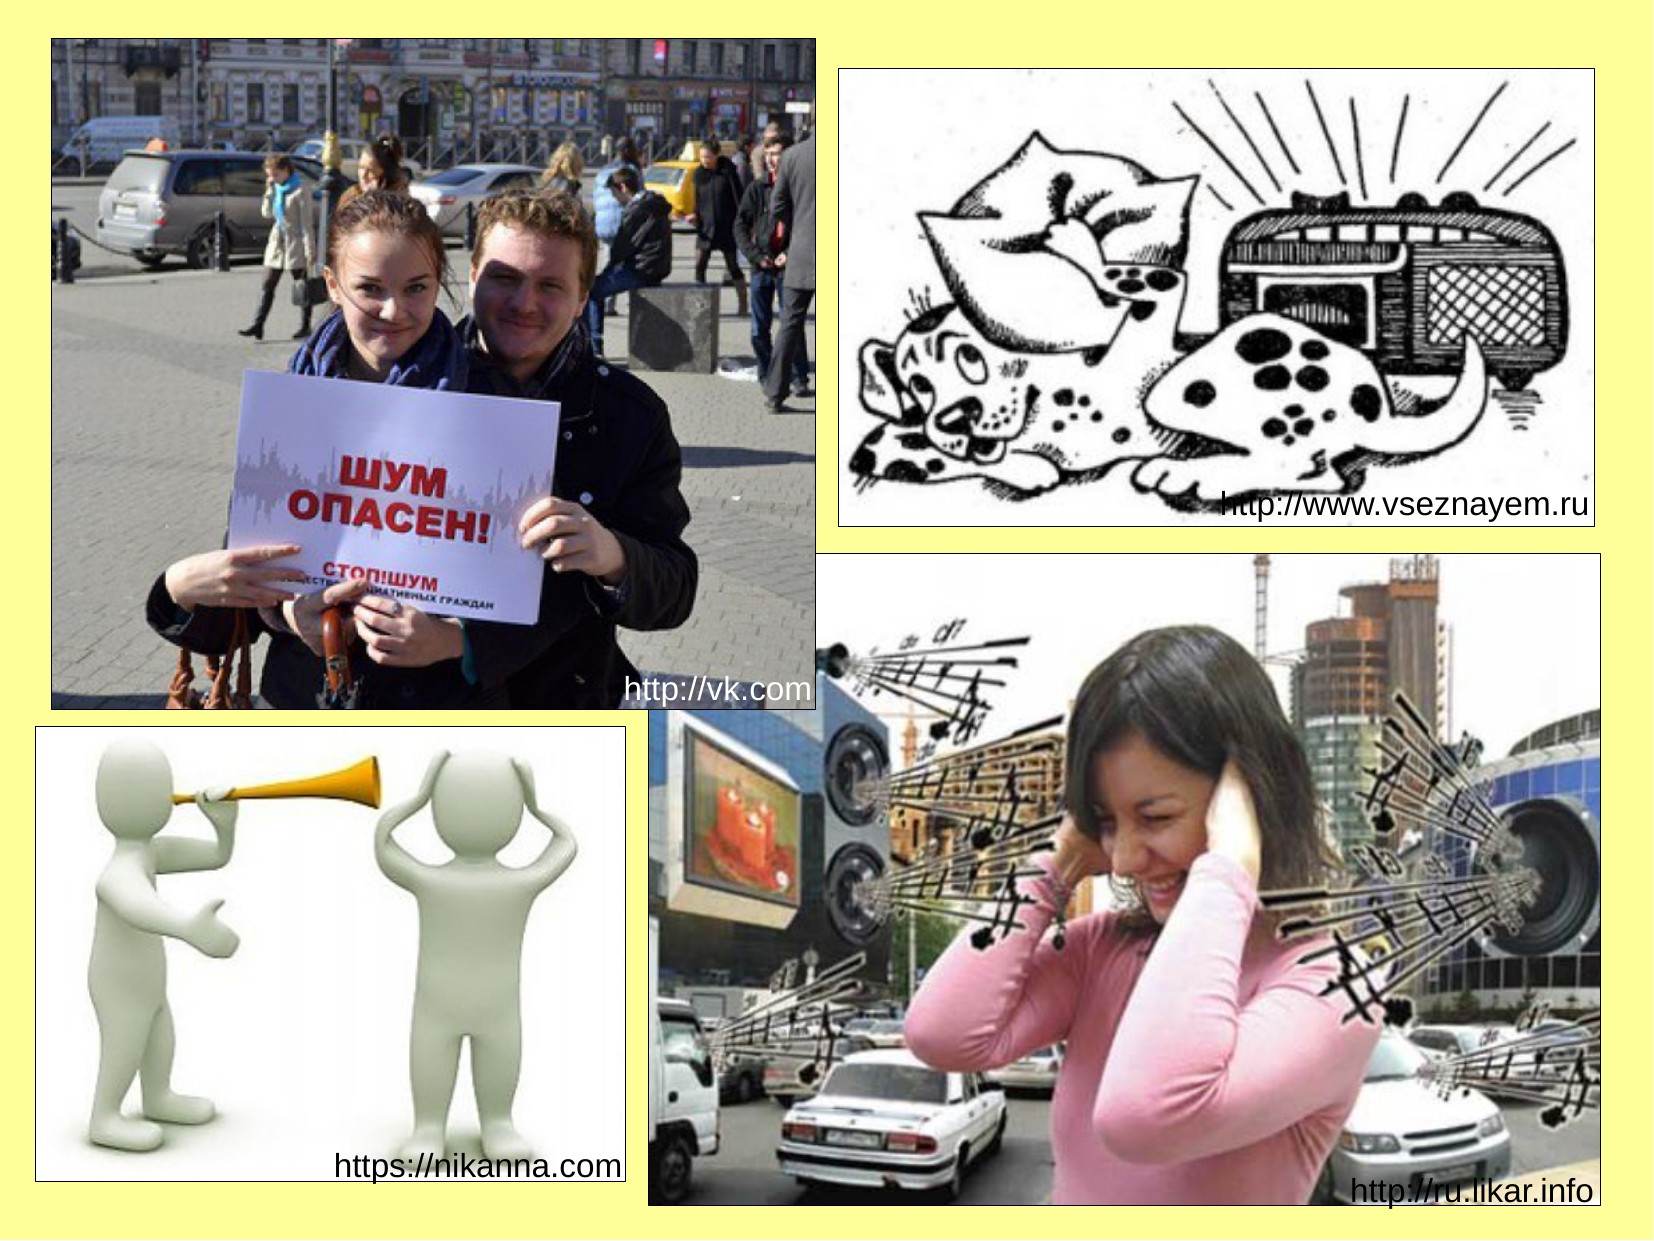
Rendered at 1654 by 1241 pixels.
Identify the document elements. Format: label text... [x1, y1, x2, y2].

text_box http://www.vseznayem.ru [1205, 478, 1654, 578]
picture [51, 38, 815, 709]
picture [838, 69, 1595, 526]
text_box http://ru.likar.info [1335, 1164, 1654, 1241]
text_box https://nikanna.com [318, 1139, 905, 1241]
picture [35, 726, 626, 1181]
text_box http://vk.com [608, 662, 1075, 762]
picture [648, 553, 1601, 1205]
